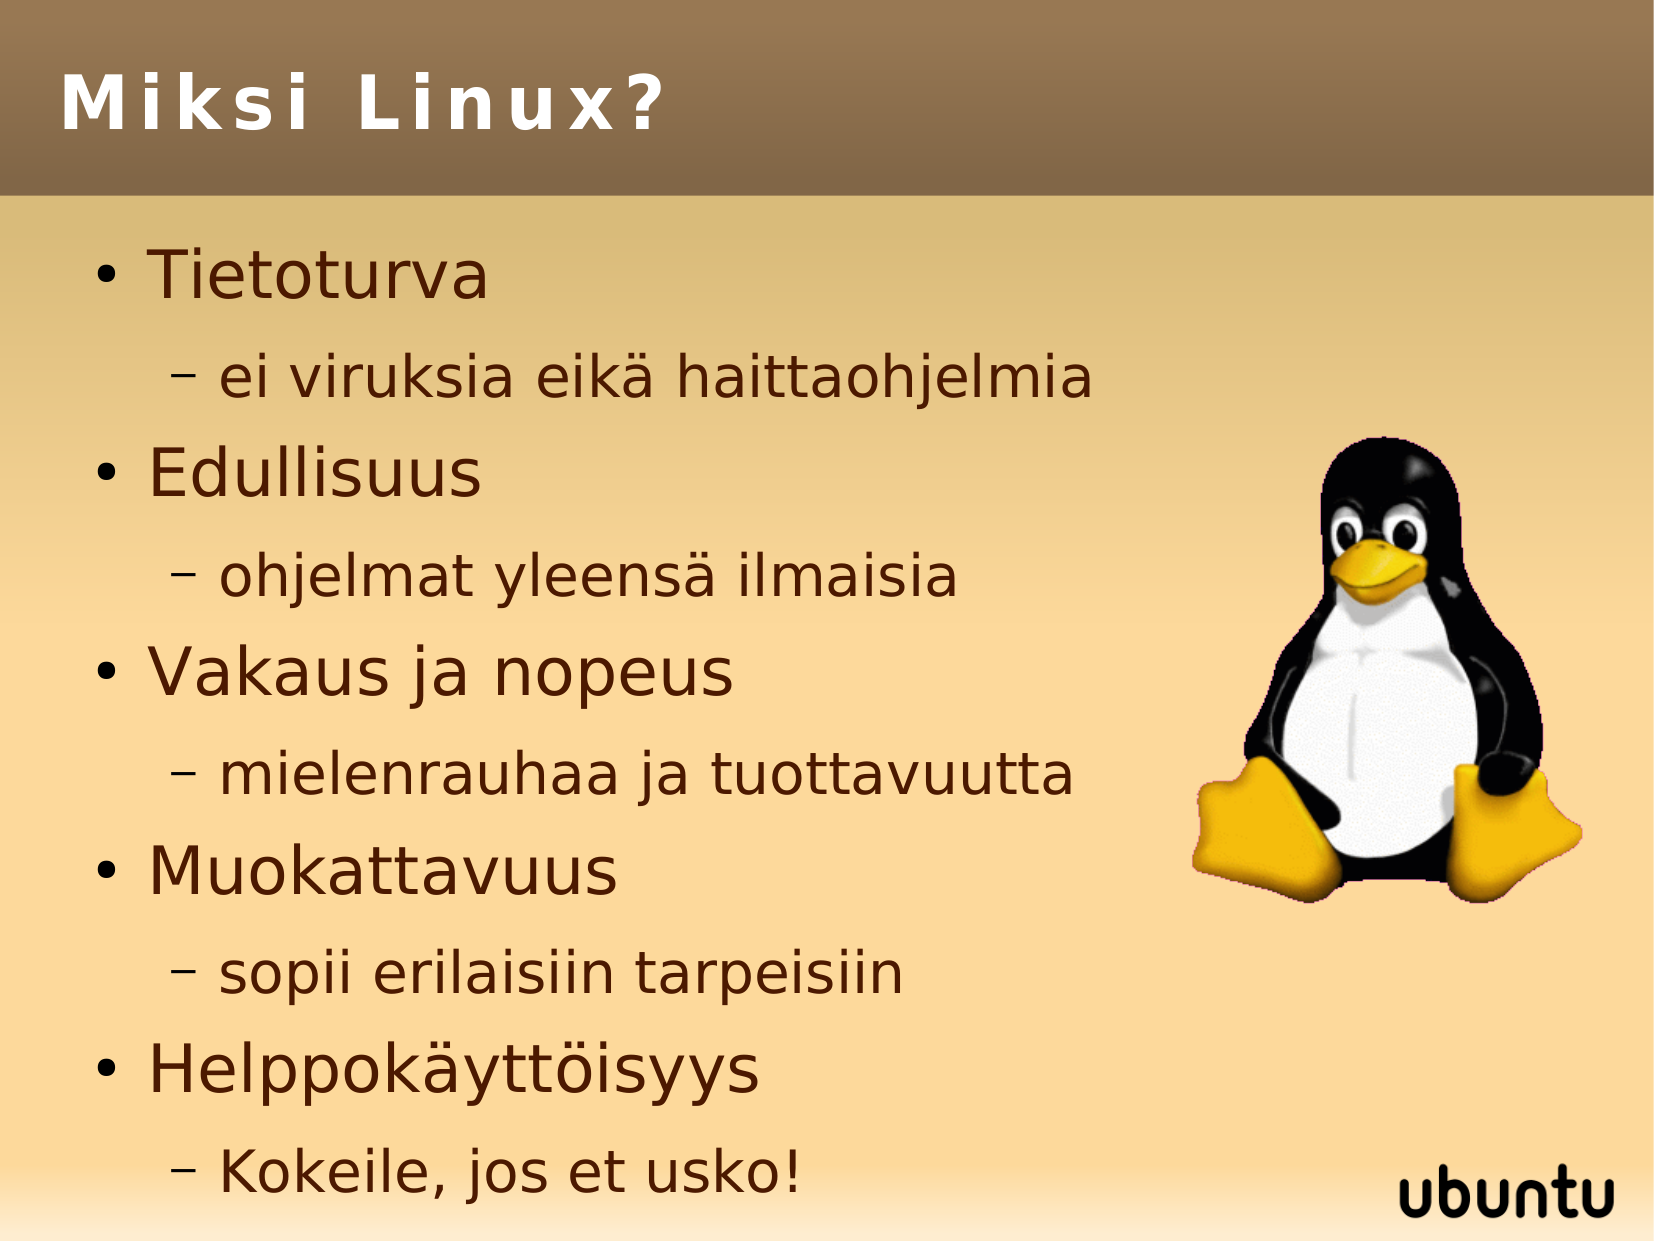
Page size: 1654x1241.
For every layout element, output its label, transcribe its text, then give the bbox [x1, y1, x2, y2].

picture [0, 0, 1654, 1241]
title Miksi Linux? [59, 29, 1595, 178]
list Tietoturva ei viruksia eikä haittaohjelmia Edullisuus ohjelmat yleensä ilmaisia Vakaus ja nopeus mielenrauhaa ja tuottavuutta Muokattavuus sopii erilaisiin tarpeisiin Helppokäyttöisyys Kokeile, jos et usko! [76, 236, 1565, 1206]
